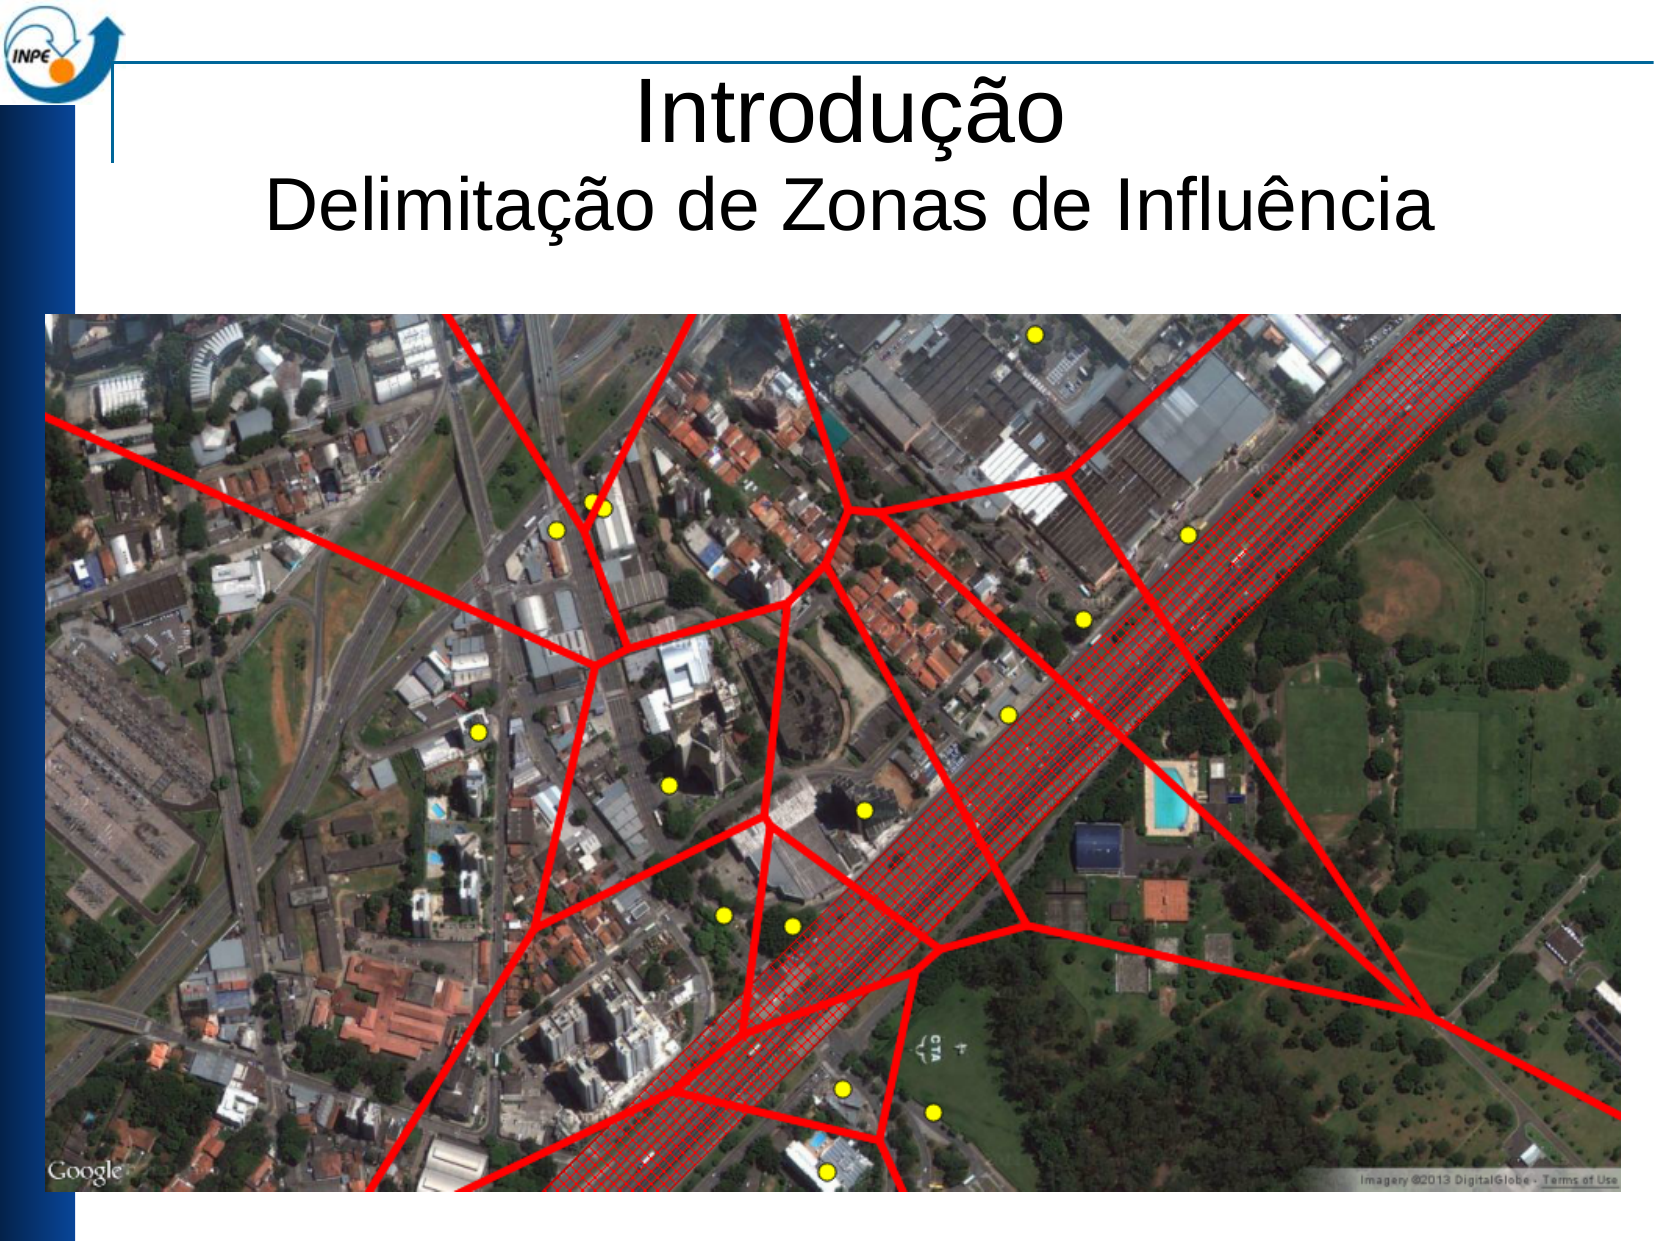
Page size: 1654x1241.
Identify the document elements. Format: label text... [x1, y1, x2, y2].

picture [0, 0, 126, 105]
picture [45, 314, 1621, 1192]
title Introdução Delimitação de Zonas de Influência [82, 49, 1619, 257]
